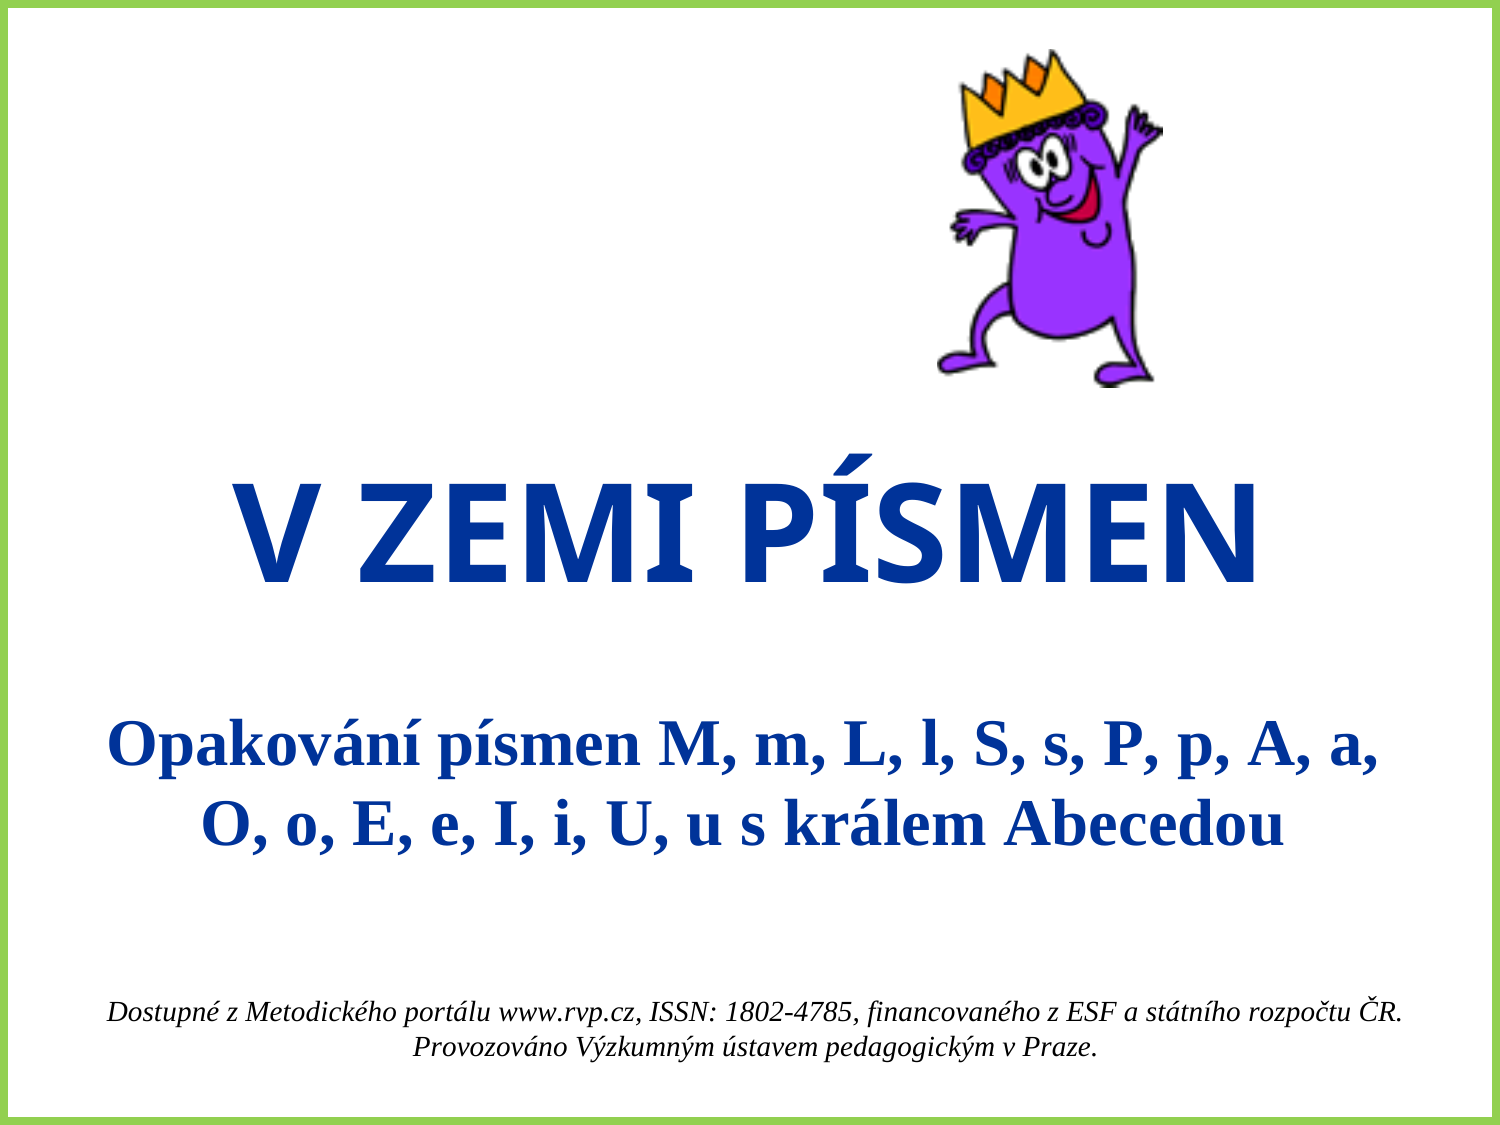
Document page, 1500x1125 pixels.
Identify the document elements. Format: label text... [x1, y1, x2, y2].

text_box Dostupné z Metodického portálu www.rvp.cz, ISSN: 1802-4785, financovaného z ESF a státního rozpočtu ČR. Provozováno Výzkumným ústavem pedagogickým v Praze. [46, 984, 1465, 1070]
picture [937, 49, 1163, 388]
title V ZEMI PÍSMEN [112, 433, 1388, 622]
text_box Opakování písmen M, m, L, l, S, s, P, p, A, a, O, o, E, e, I, i, U, u s králem Abecedou [75, 691, 1413, 979]
